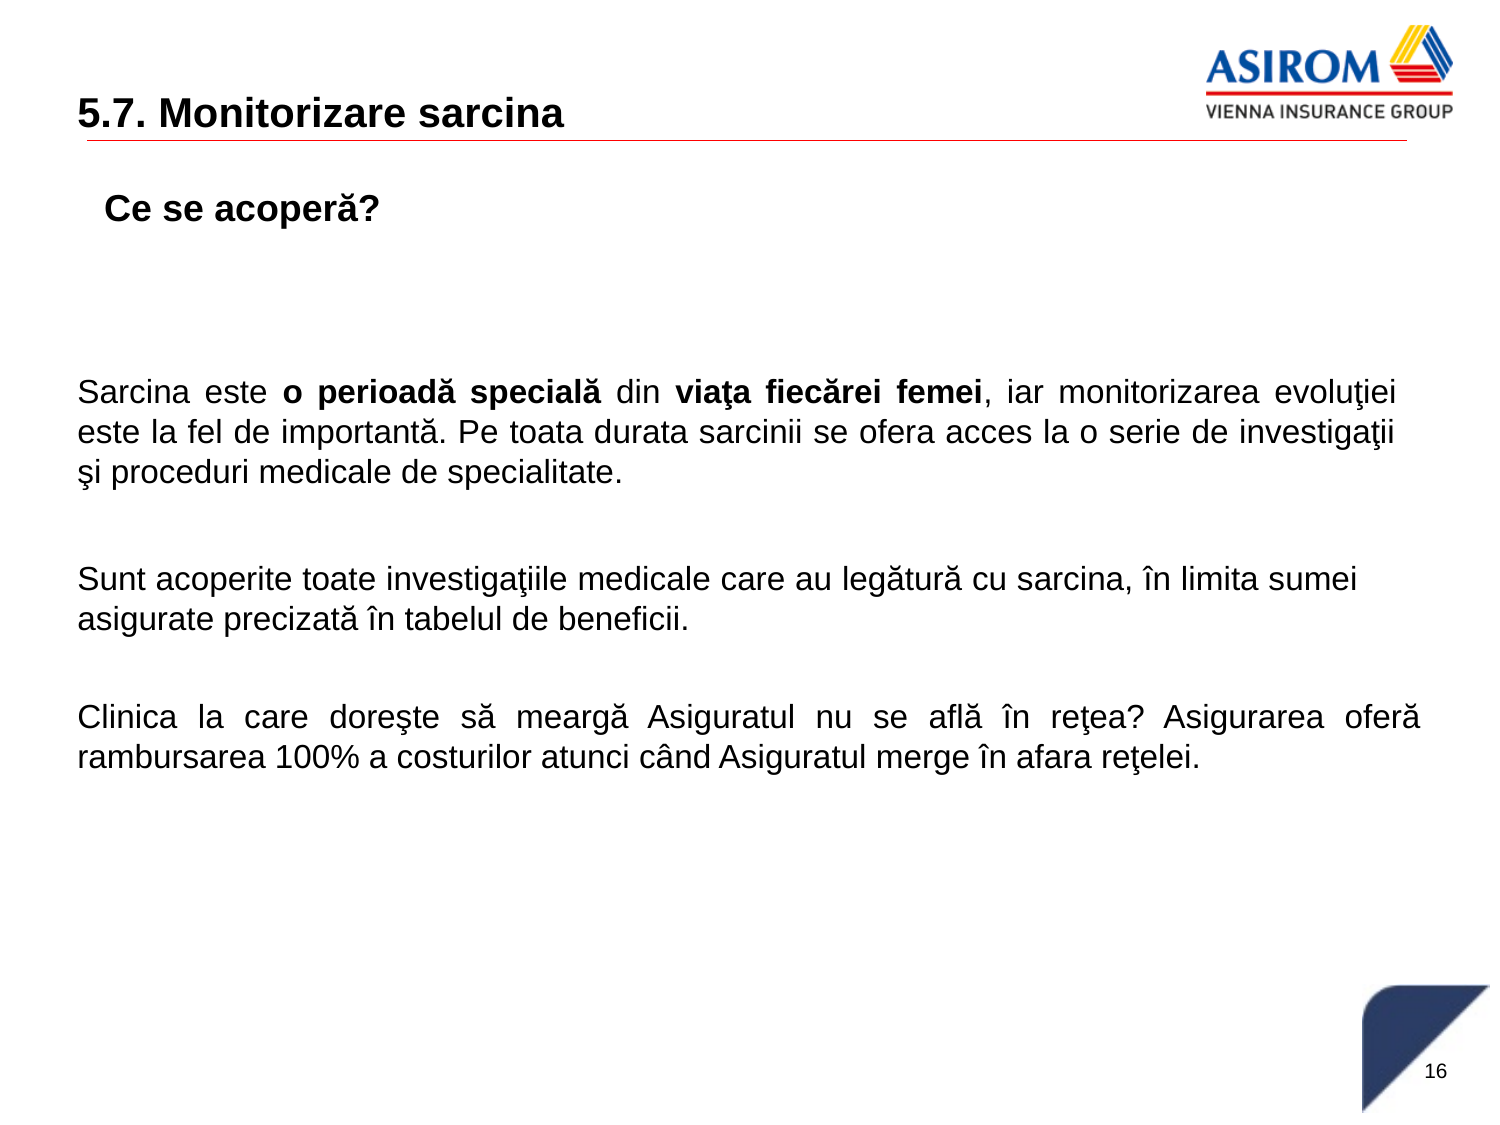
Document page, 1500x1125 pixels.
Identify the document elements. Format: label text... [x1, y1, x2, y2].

text_box Clinica la care doreşte să meargă Asiguratul nu se află în reţea? Asigurarea oferă rambursarea 100% a costurilor atunci când Asiguratul merge în afara reţelei. [62, 687, 1438, 875]
text_box Ce se acoperă? [89, 176, 396, 237]
text_box Sunt acoperite toate investigaţiile medicale care au legătură cu sarcina, în limita sumei asigurate precizată în tabelul de beneficii. [62, 549, 1375, 632]
picture [1206, 12, 1453, 134]
picture [1362, 984, 1490, 1113]
text_box Sarcina este o perioadă specială din viaţa fiecărei femei, iar monitorizarea evoluţiei este la fel de importantă. Pe toata durata sarcinii se ofera acces la o serie de investigaţii şi proceduri medicale de specialitate. [62, 362, 1413, 495]
text_box 5.7. Monitorizare sarcina [62, 88, 1150, 144]
